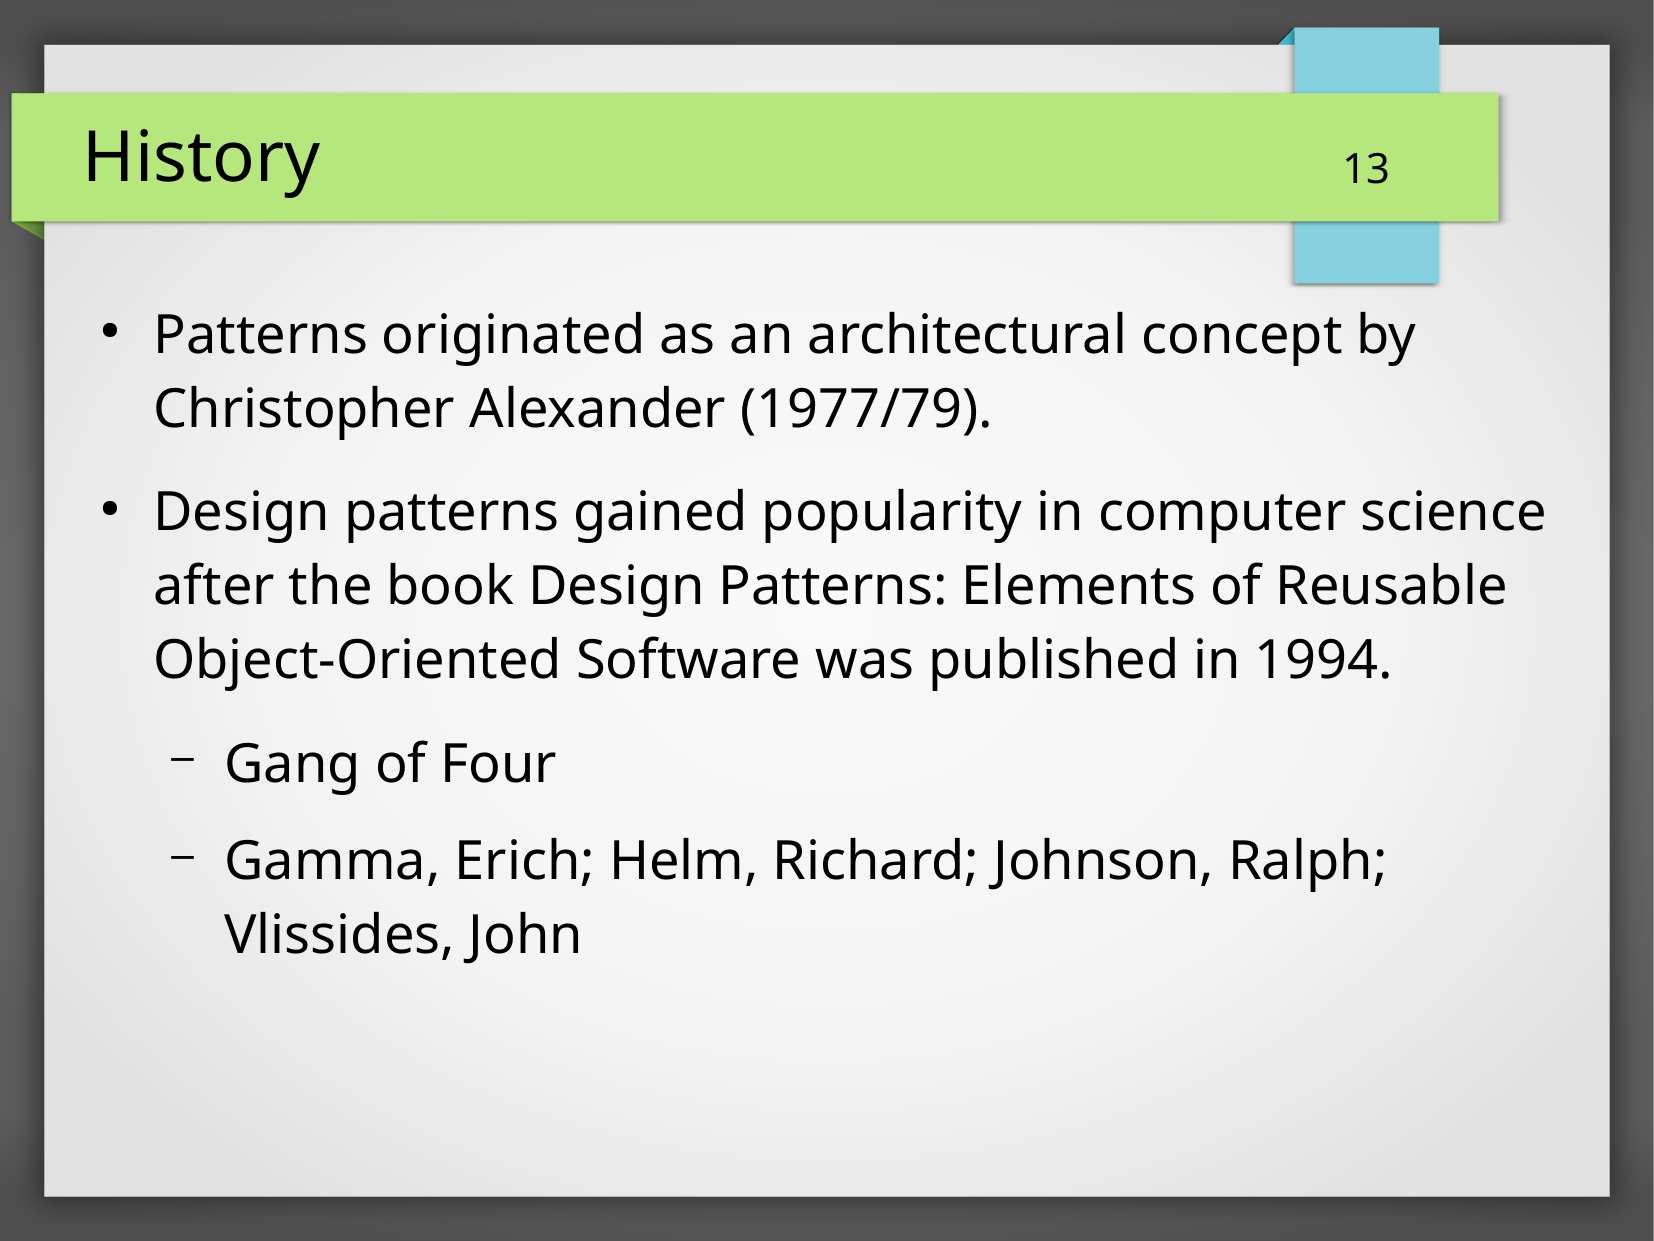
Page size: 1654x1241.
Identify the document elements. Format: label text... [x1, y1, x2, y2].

title History [82, 94, 1264, 213]
list Patterns originated as an architectural concept by Christopher Alexander (1977/79). Design patterns gained popularity in computer science after the book Design Patterns: Elements of Reusable Object-Oriented Software was published in 1994. Gang of Four Gamma, Erich; Helm, Richard; Johnson, Ralph; Vlissides, John [82, 295, 1571, 1015]
picture [0, 0, 1654, 1241]
text_box <number> [1254, 131, 1479, 207]
